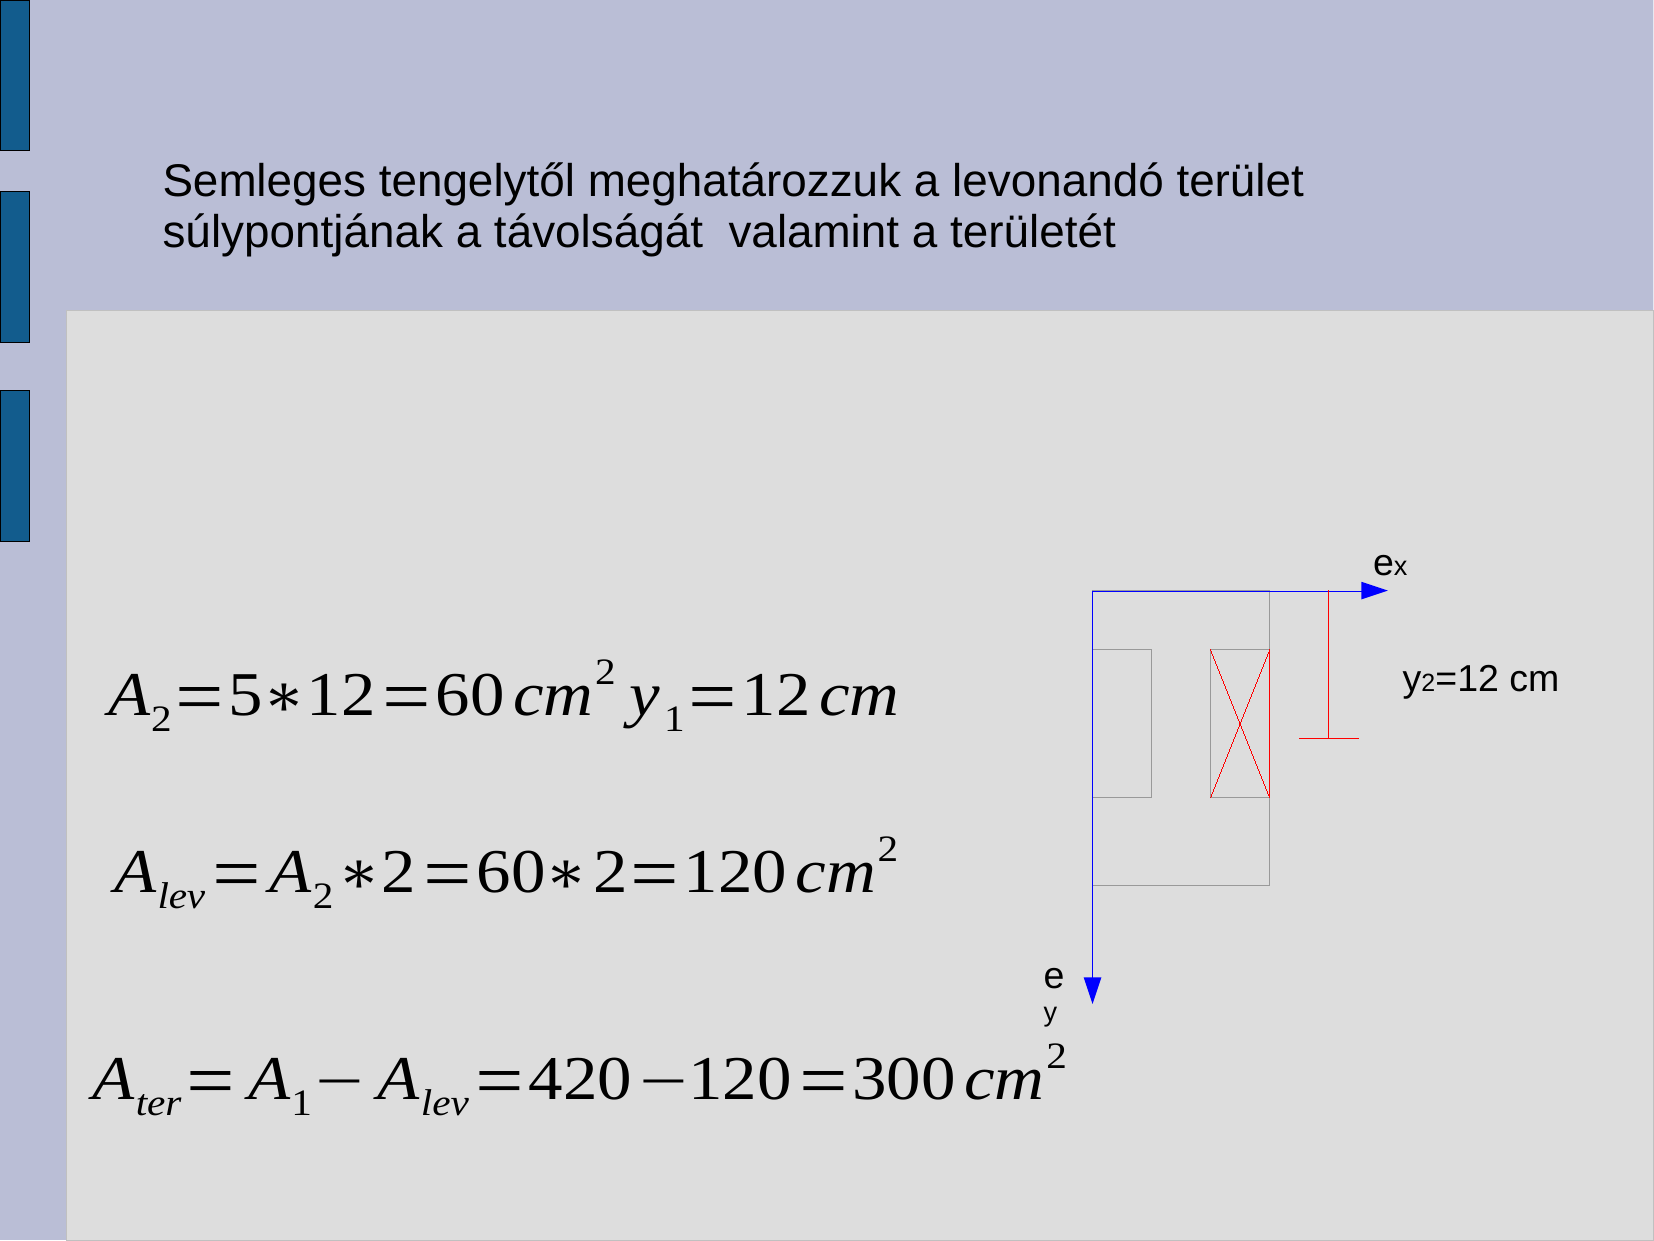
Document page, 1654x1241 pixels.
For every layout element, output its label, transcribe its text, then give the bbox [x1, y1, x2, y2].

chart [88, 826, 915, 916]
text_box Semleges tengelytől meghatározzuk a levonandó terület súlypontjának a távolságát valamint a területét [147, 147, 1418, 265]
chart [82, 649, 916, 739]
text_box ey [1028, 947, 1093, 1004]
chart [66, 1033, 1083, 1123]
text_box y2=12 cm [1387, 649, 1595, 707]
text_box ex [1358, 533, 1477, 591]
